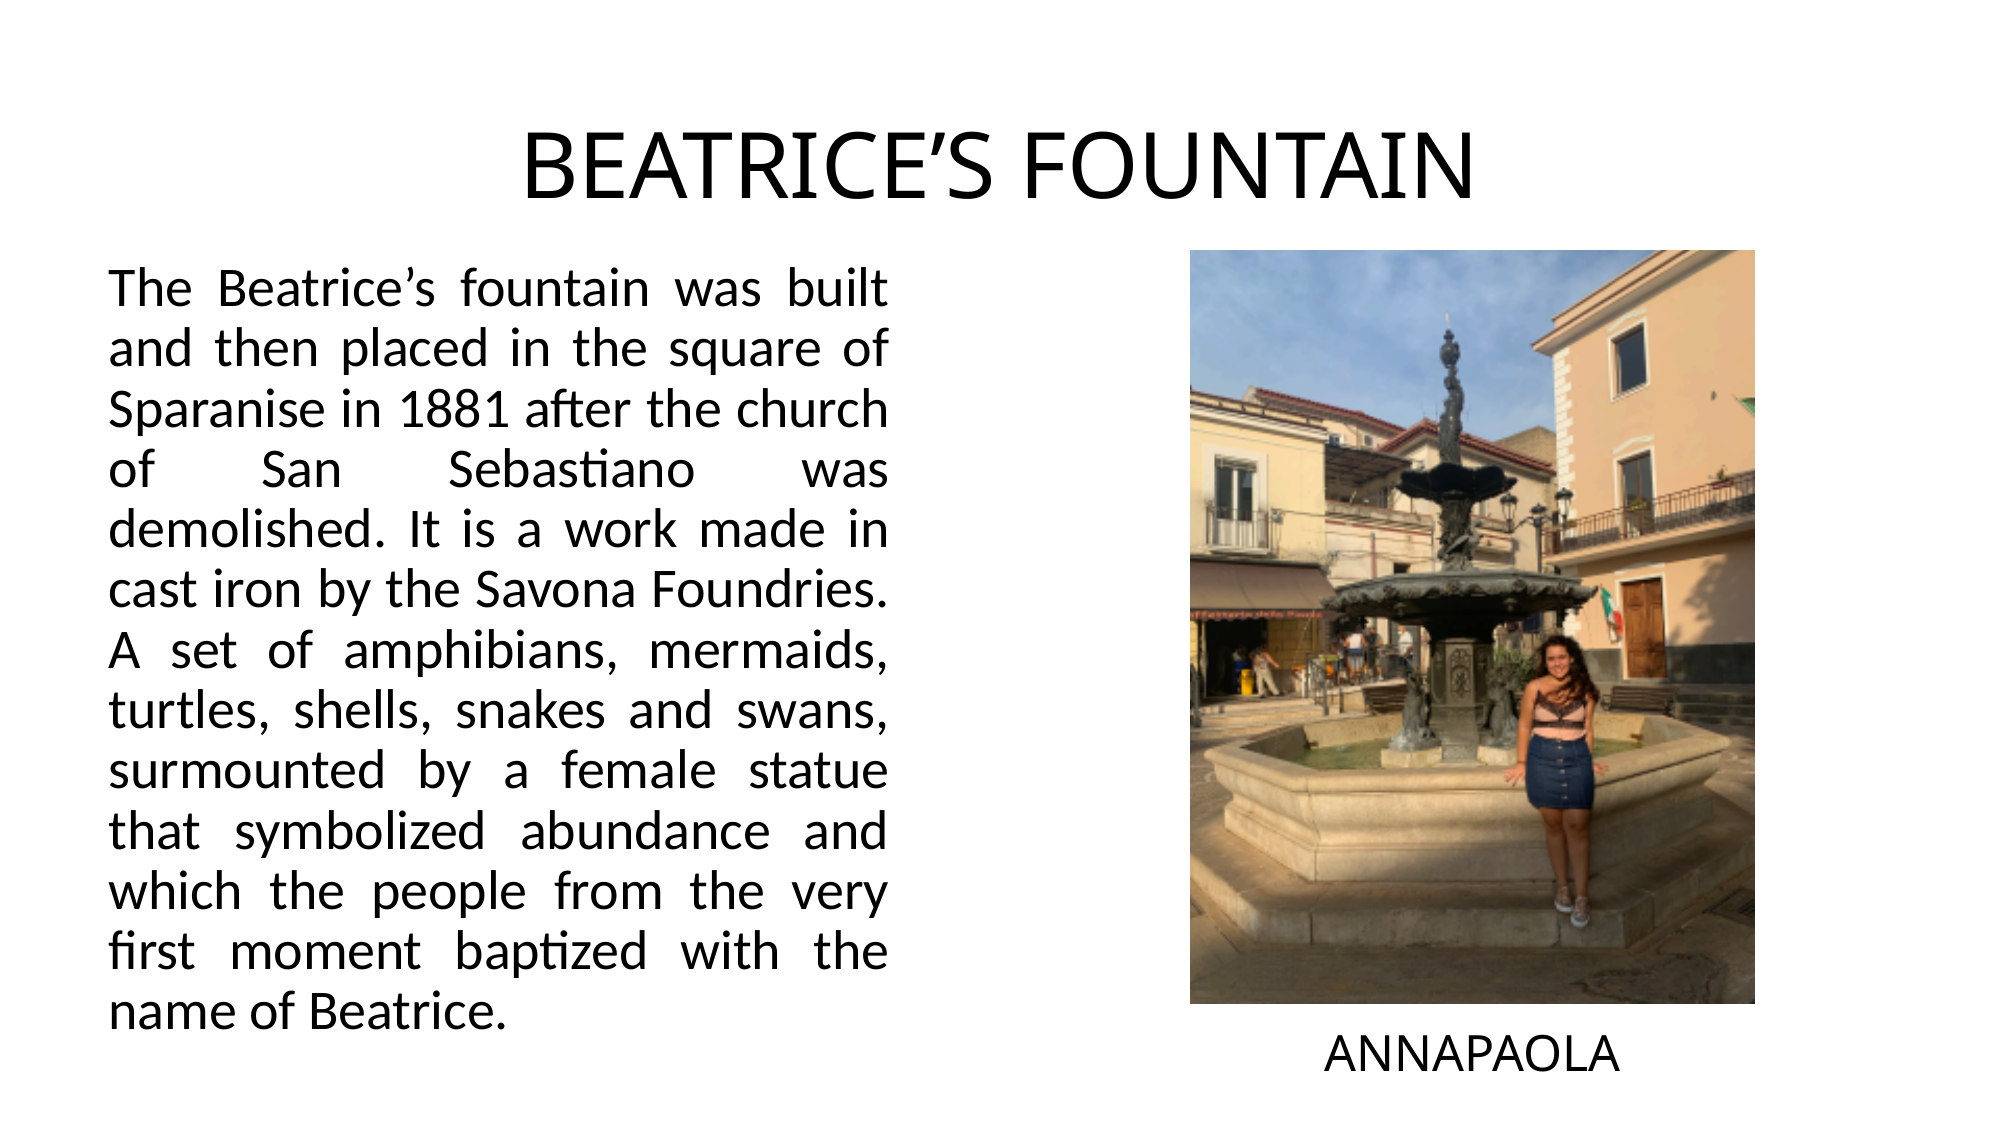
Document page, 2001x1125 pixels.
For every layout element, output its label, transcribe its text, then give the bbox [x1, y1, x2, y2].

list The Beatrice’s fountain was built and then placed in the square of Sparanise in 1881 after the church of San Sebastiano was demolished. It is a work made in cast iron by the Savona Foundries. A set of amphibians, mermaids, turtles, shells, snakes and swans, surmounted by a female statue that symbolized abundance and which the people from the very first moment baptized with the name of Beatrice. [93, 250, 905, 1086]
text_box ANNAPAOLA [1142, 1014, 1804, 1089]
title BEATRICE’S FOUNTAIN [137, 59, 1863, 278]
picture [1190, 250, 1755, 1004]
